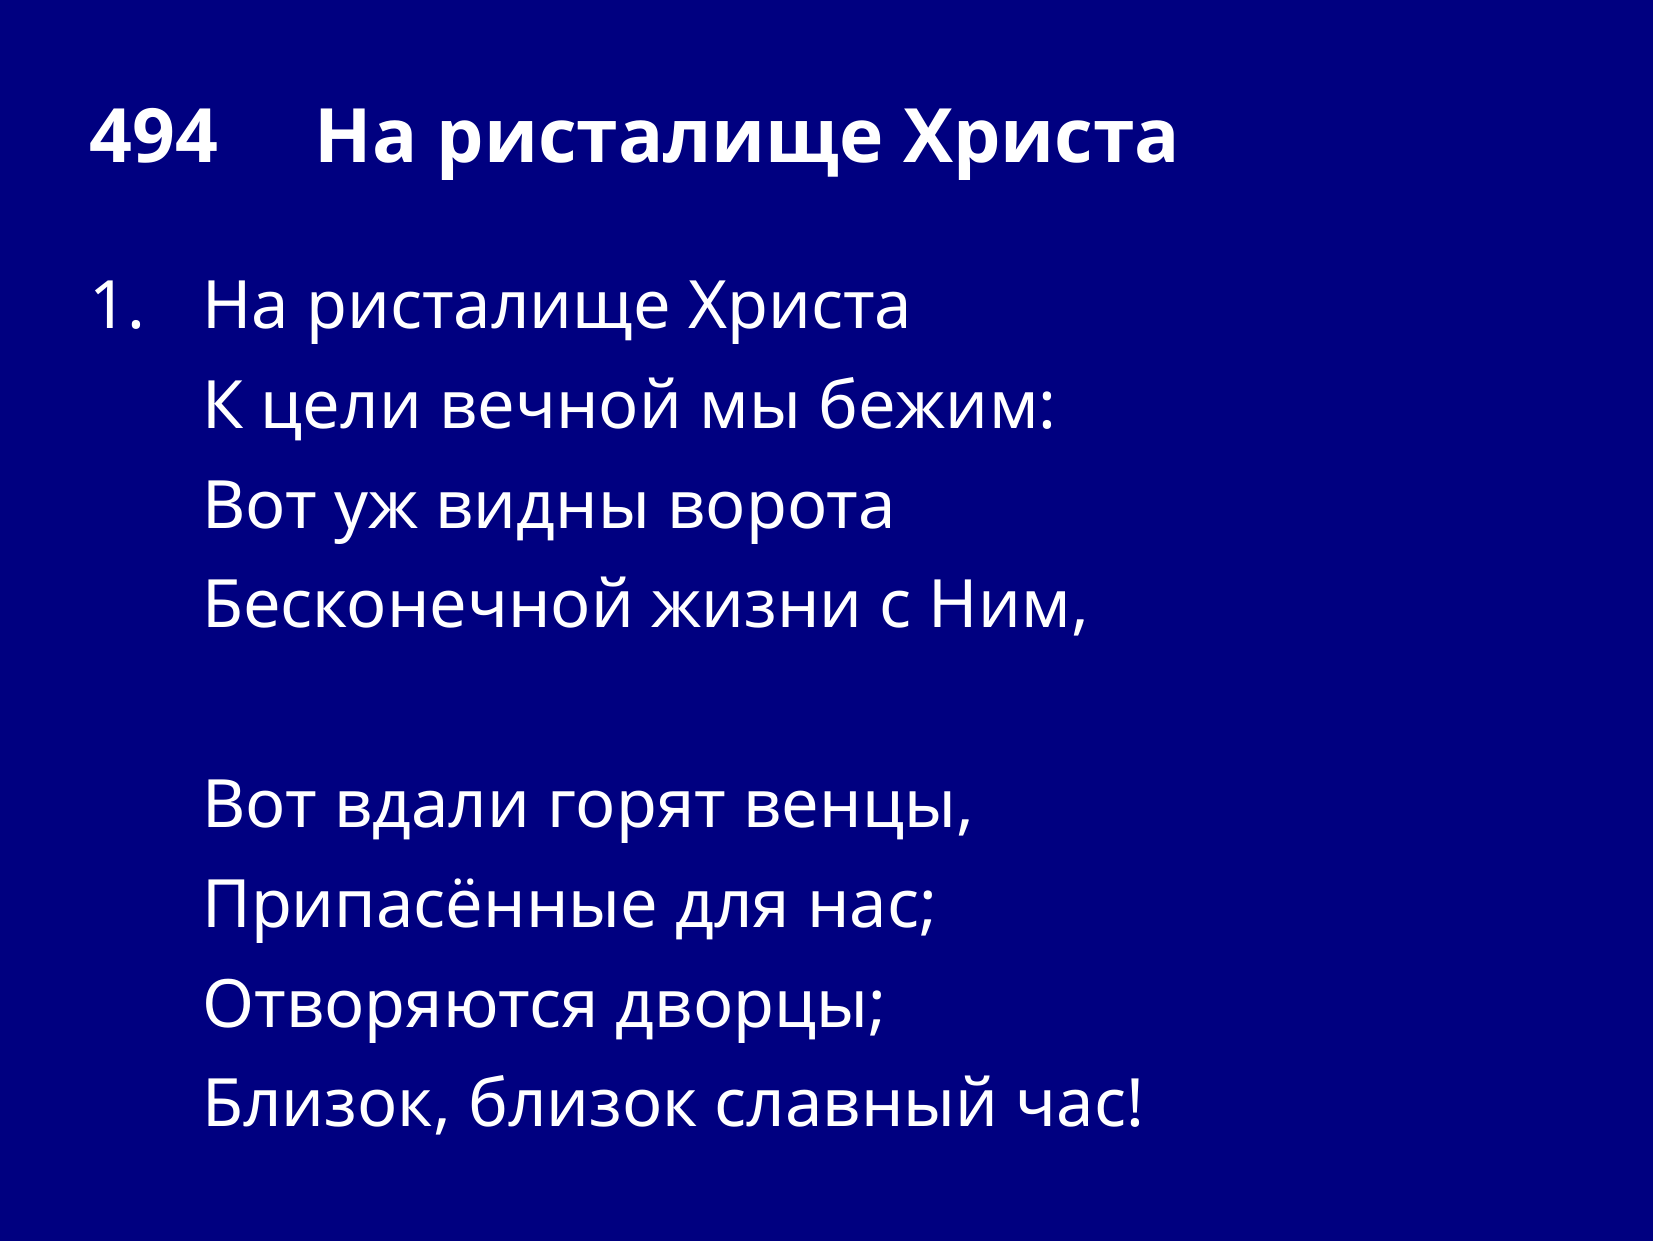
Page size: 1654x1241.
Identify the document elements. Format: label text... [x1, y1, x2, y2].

text_box 1. На ристалище Христа К цели вечной мы бежим: Вот уж видны ворота Бесконечной жизни с Ним, Вот вдали горят венцы, Припасённые для нас; Отворяются дворцы; Близок, близок славный час! [75, 188, 1576, 1163]
text_box 494 На ристалище Христа [75, 75, 1576, 188]
